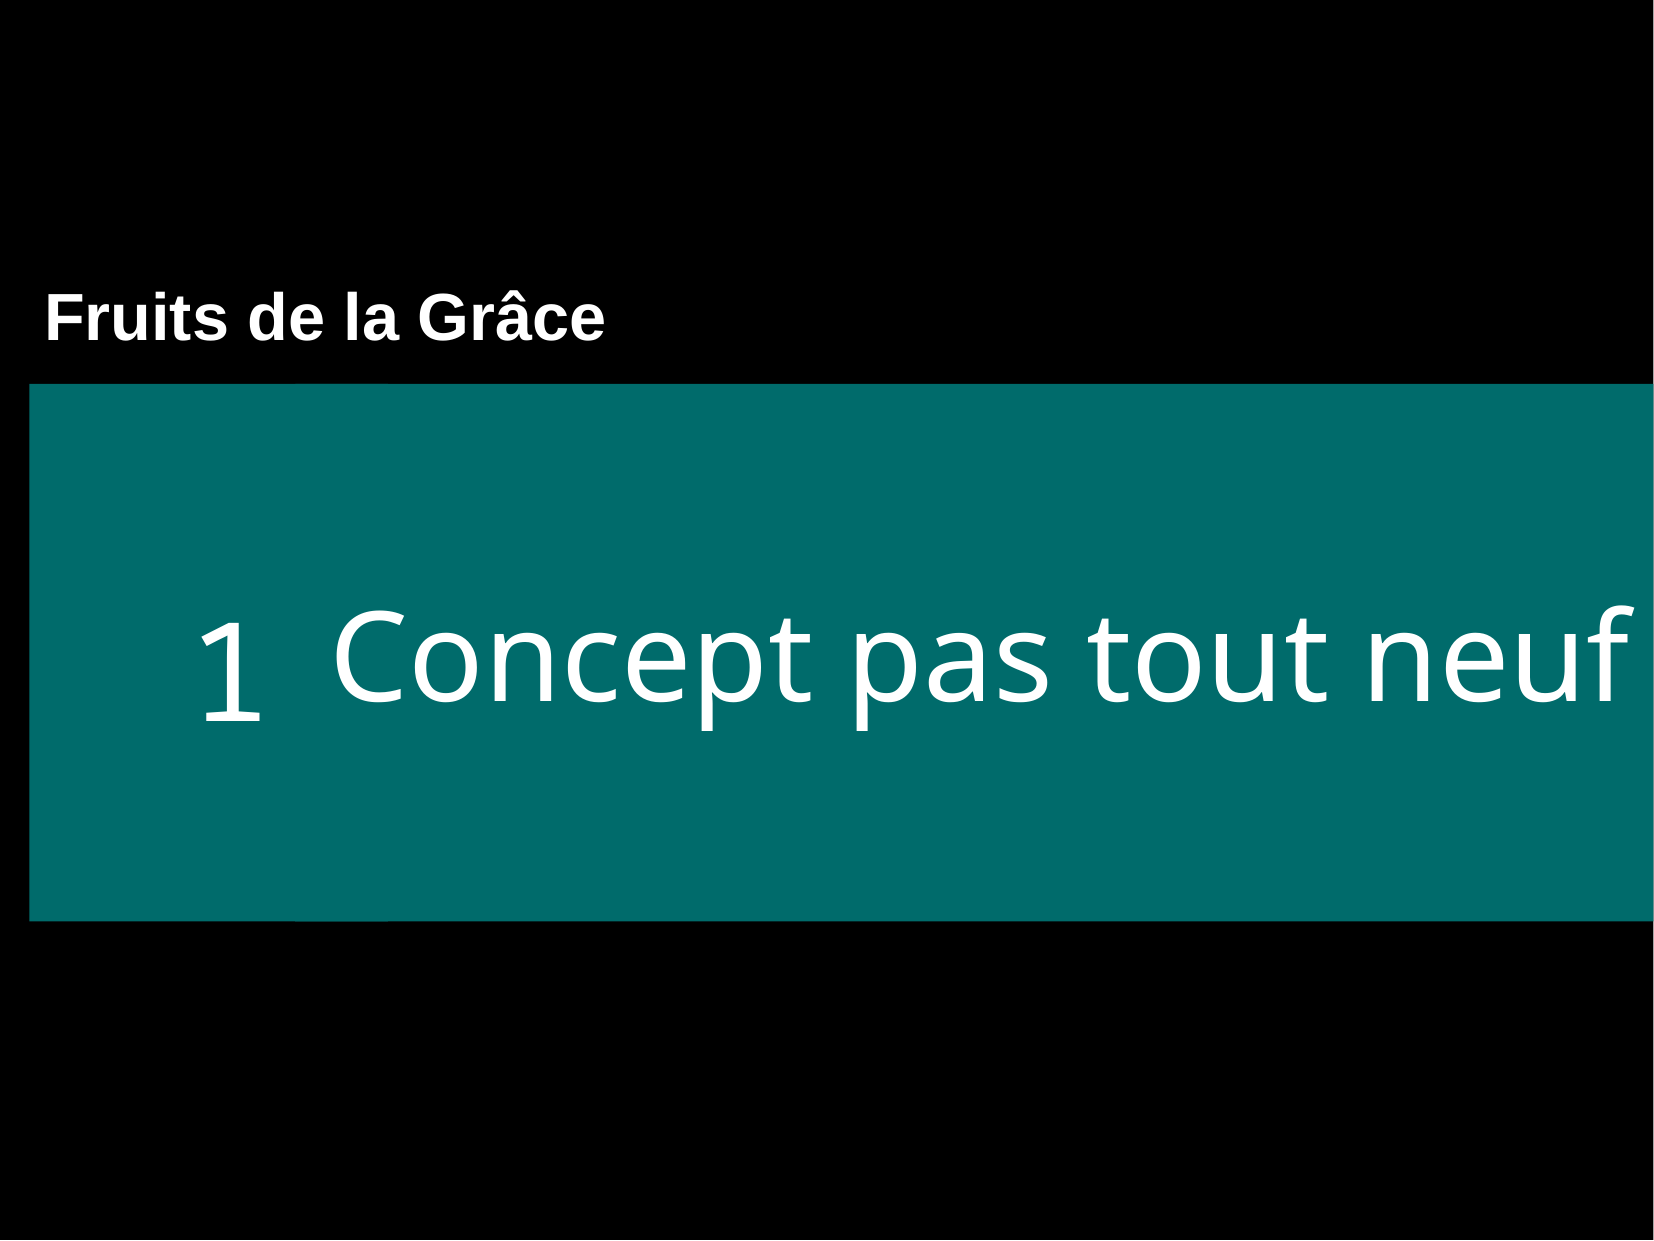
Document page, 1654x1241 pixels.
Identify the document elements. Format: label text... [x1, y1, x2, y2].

text_box 1 [173, 566, 266, 770]
text_box Concept pas tout neuf [295, 383, 1654, 922]
text_box Fruits de la Grâce [29, 272, 1654, 363]
text_box [29, 383, 295, 922]
